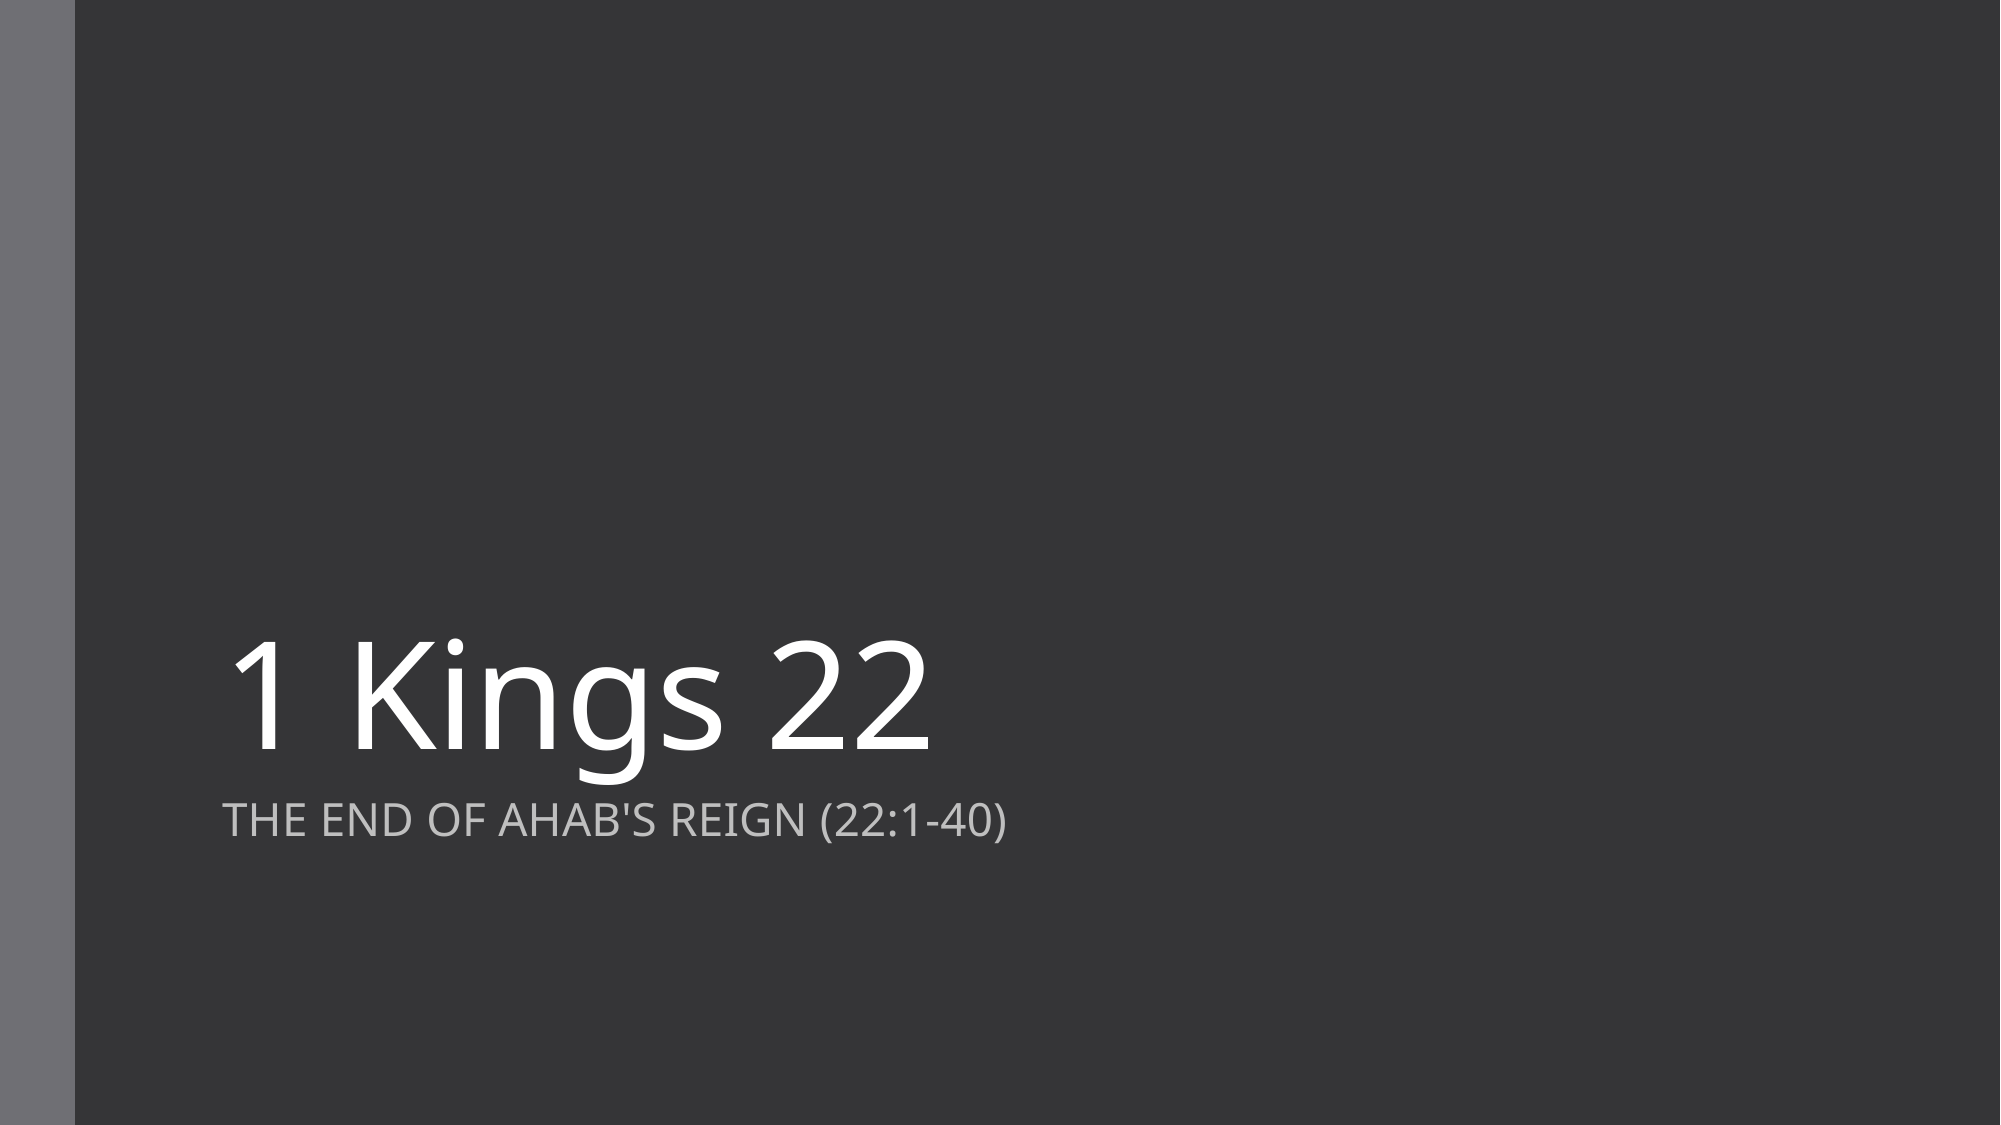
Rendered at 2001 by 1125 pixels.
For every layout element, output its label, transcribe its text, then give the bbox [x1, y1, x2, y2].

subtitle THE END OF AHAB'S REIGN (22:1-40) [206, 787, 1752, 1066]
title 1 Kings 22 [206, 124, 1752, 787]
